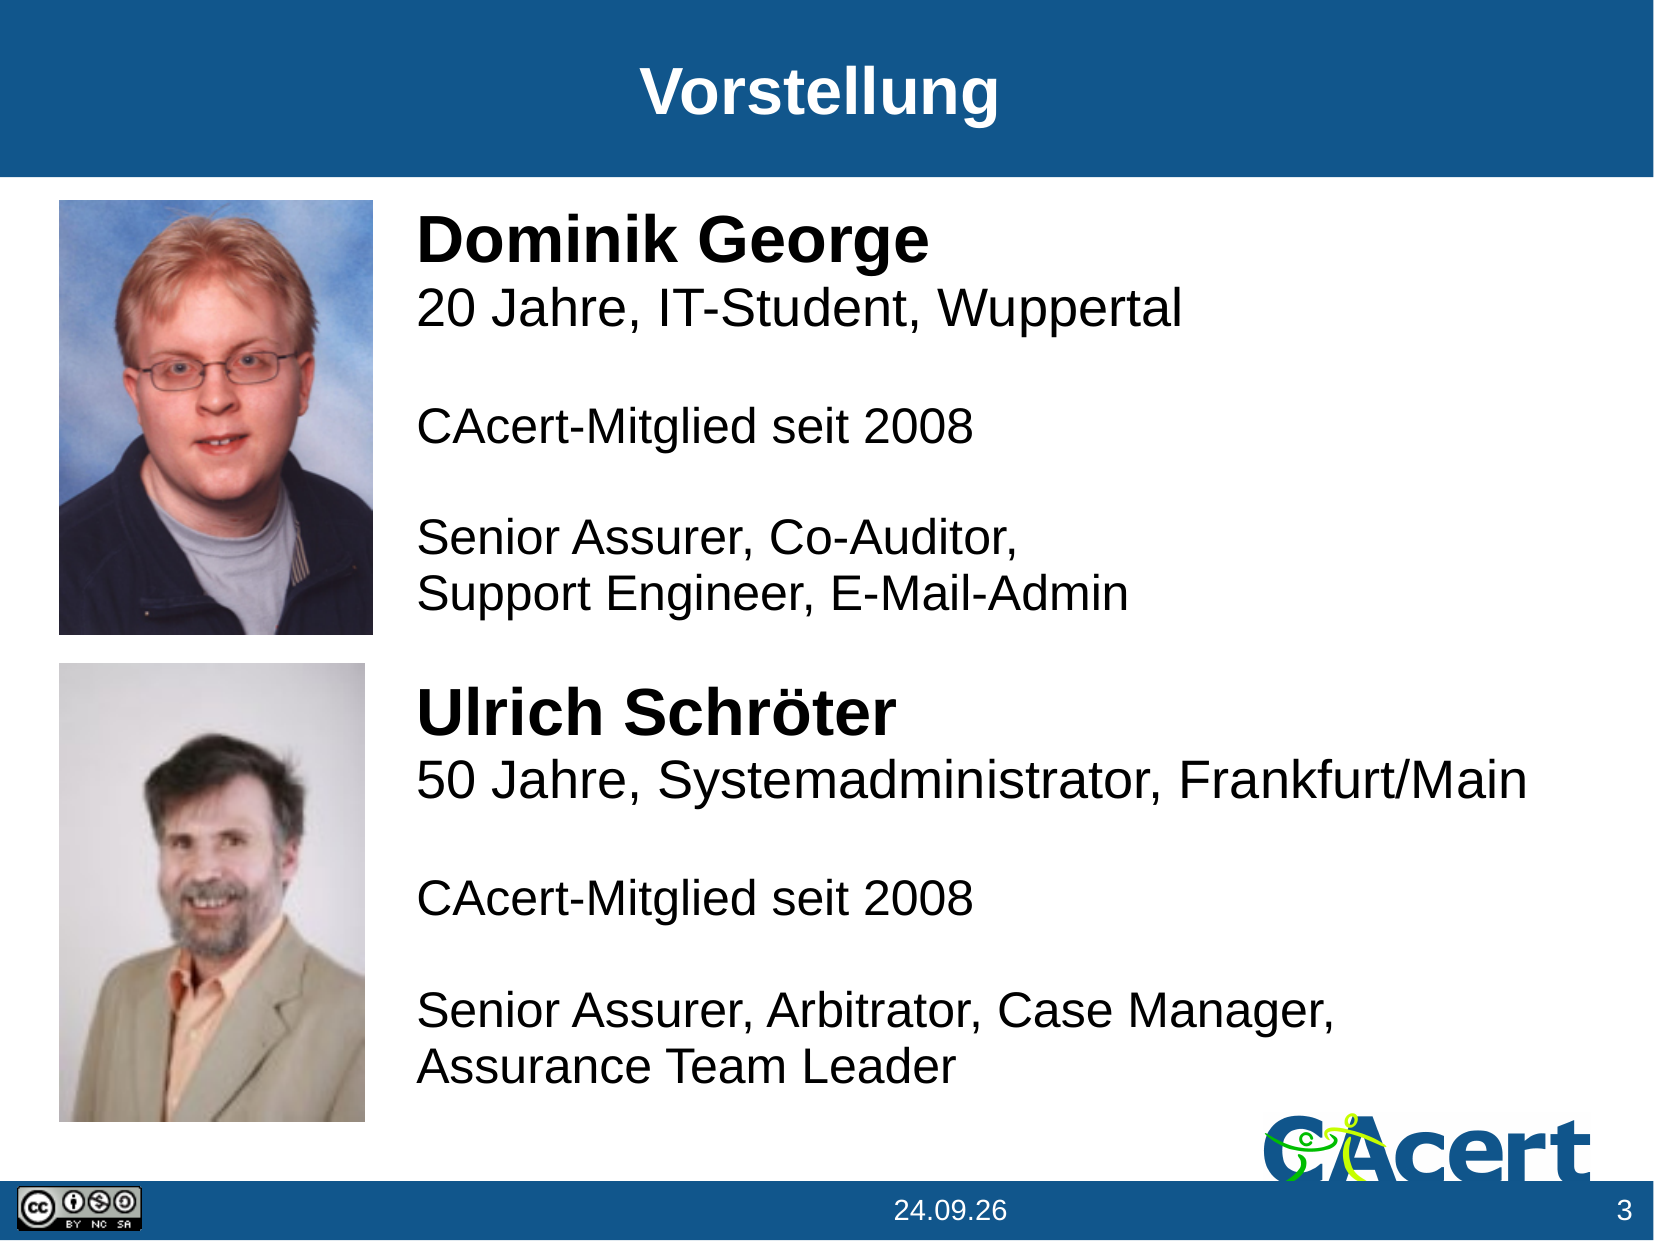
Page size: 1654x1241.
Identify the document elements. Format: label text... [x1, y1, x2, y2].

picture [59, 663, 365, 1123]
text_box Dominik George 20 Jahre, IT-Student, Wuppertal CAcert-Mitglied seit 2008 Senior Assurer, Co-Auditor, Support Engineer, E-Mail-Admin [401, 194, 1642, 629]
title Vorstellung [76, 17, 1565, 166]
picture [1263, 1112, 1591, 1181]
text_box Ulrich Schröter 50 Jahre, Systemadministrator, Frankfurt/Main CAcert-Mitglied seit 2008 Senior Assurer, Arbitrator, Case Manager, Assurance Team Leader [401, 667, 1642, 1102]
picture [59, 200, 373, 635]
picture [17, 1186, 142, 1231]
